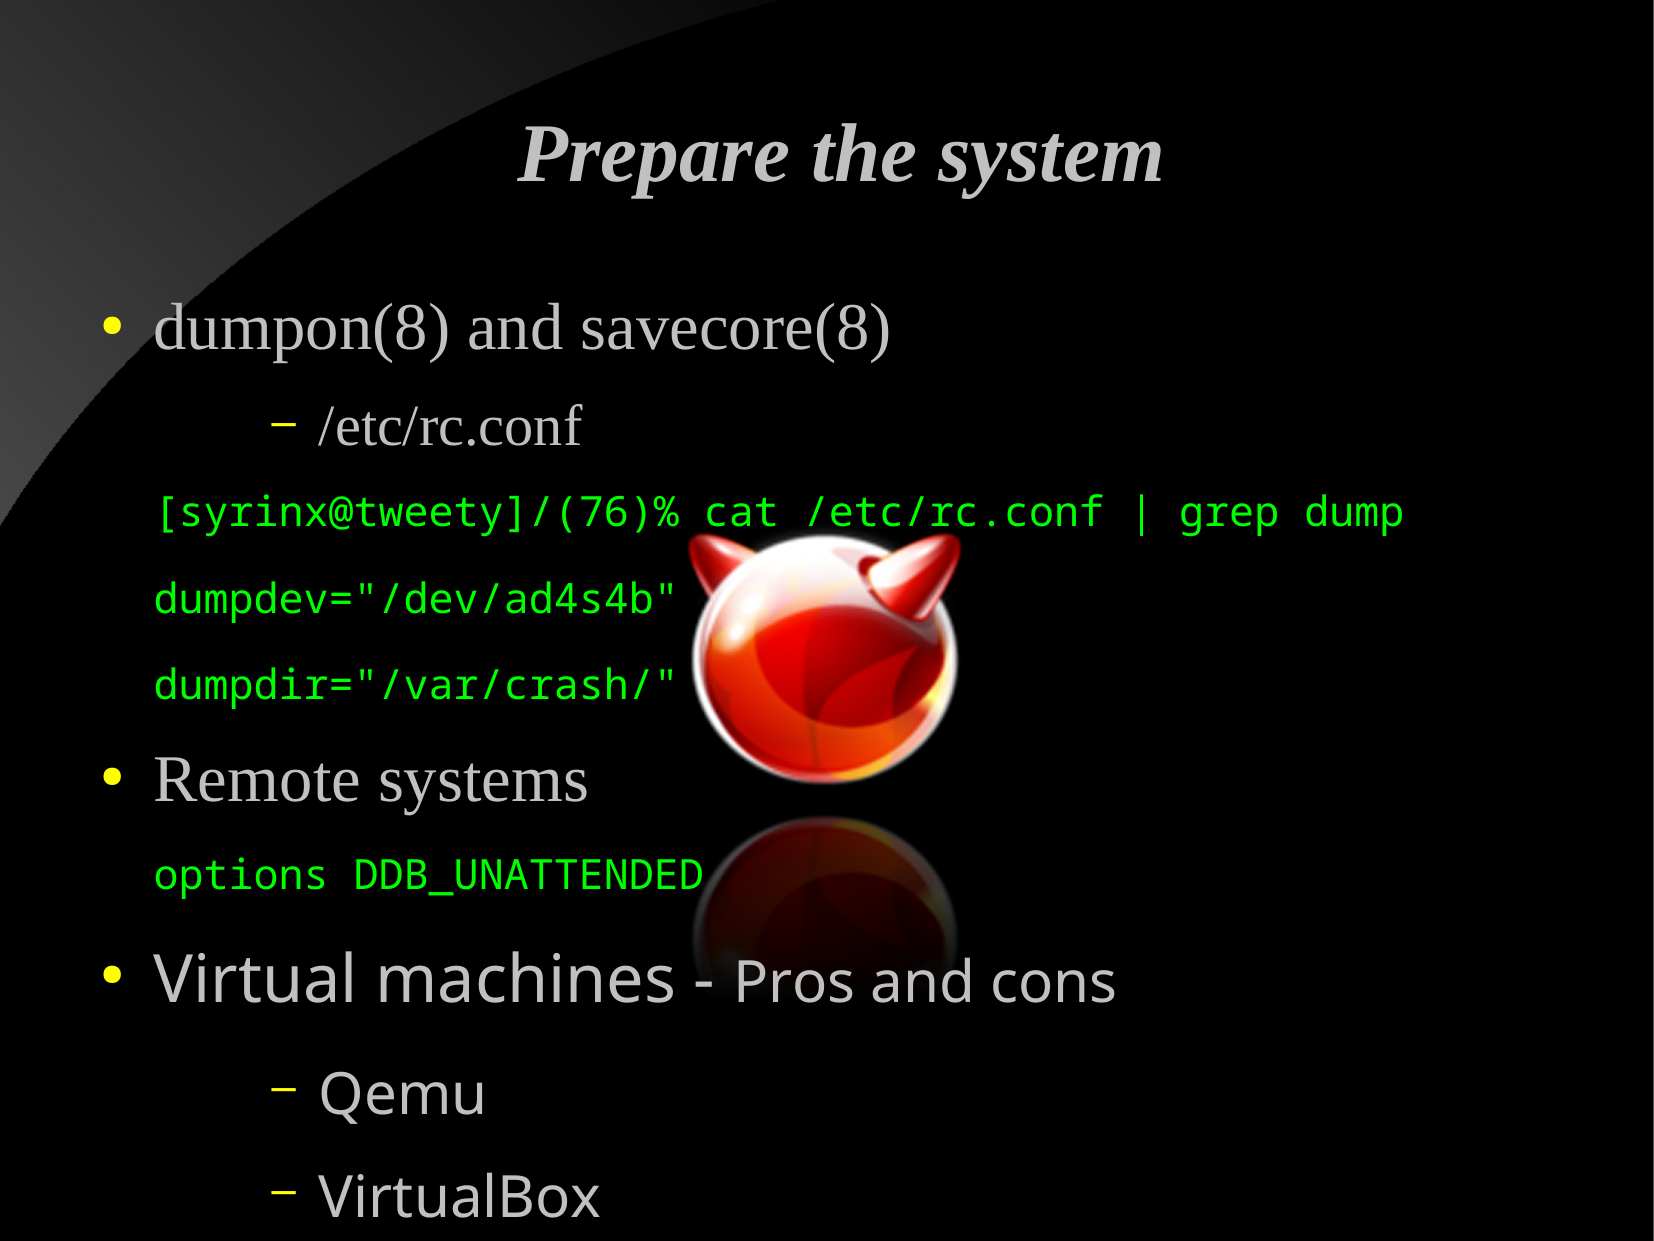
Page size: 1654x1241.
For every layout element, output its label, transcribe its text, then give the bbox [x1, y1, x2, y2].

list dumpon(8) and savecore(8) /etc/rc.conf [syrinx@tweety]/(76)% cat /etc/rc.conf | grep dump dumpdev="/dev/ad4s4b" dumpdir="/var/crash/" Remote systems options DDB_UNATTENDED Virtual machines - Pros and cons Qemu VirtualBox [82, 290, 1571, 1175]
title Prepare the system [82, 49, 1571, 257]
picture [0, 0, 1654, 1241]
